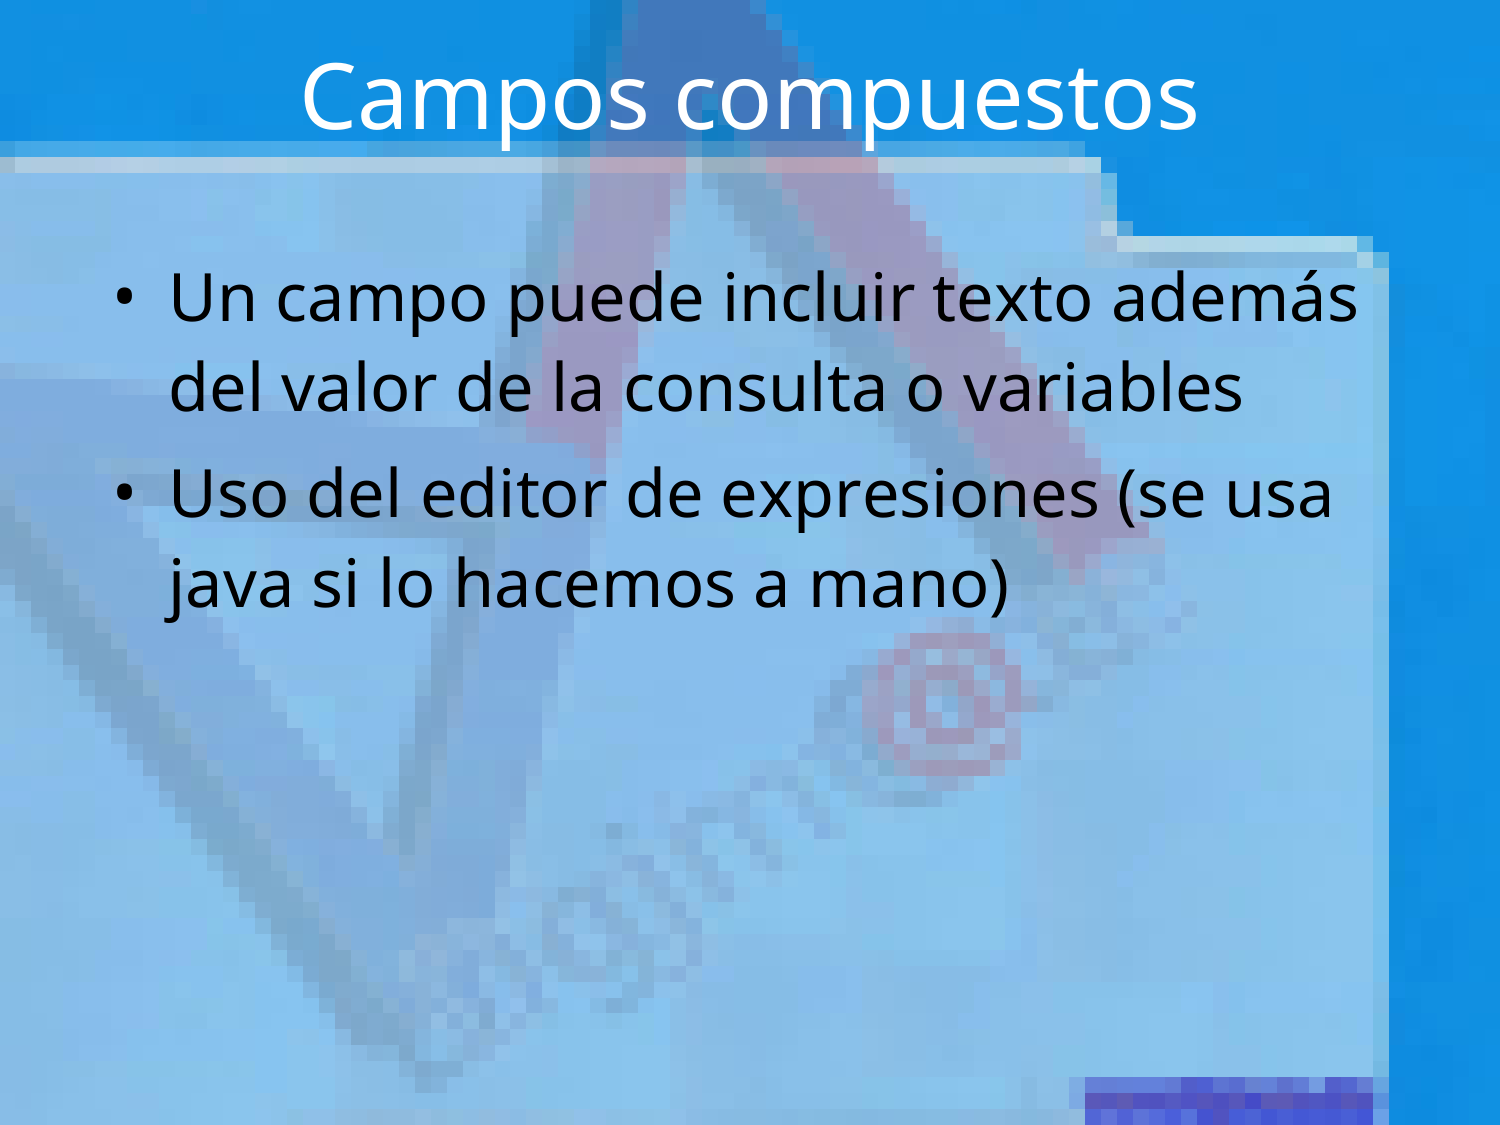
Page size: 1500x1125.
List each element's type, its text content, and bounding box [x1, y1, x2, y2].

picture [0, 0, 1500, 1125]
list Un campo puede incluir texto además del valor de la consulta o variables Uso del editor de expresiones (se usa java si lo hacemos a mano) [112, 249, 1388, 1001]
title Campos compuestos [112, 0, 1388, 214]
